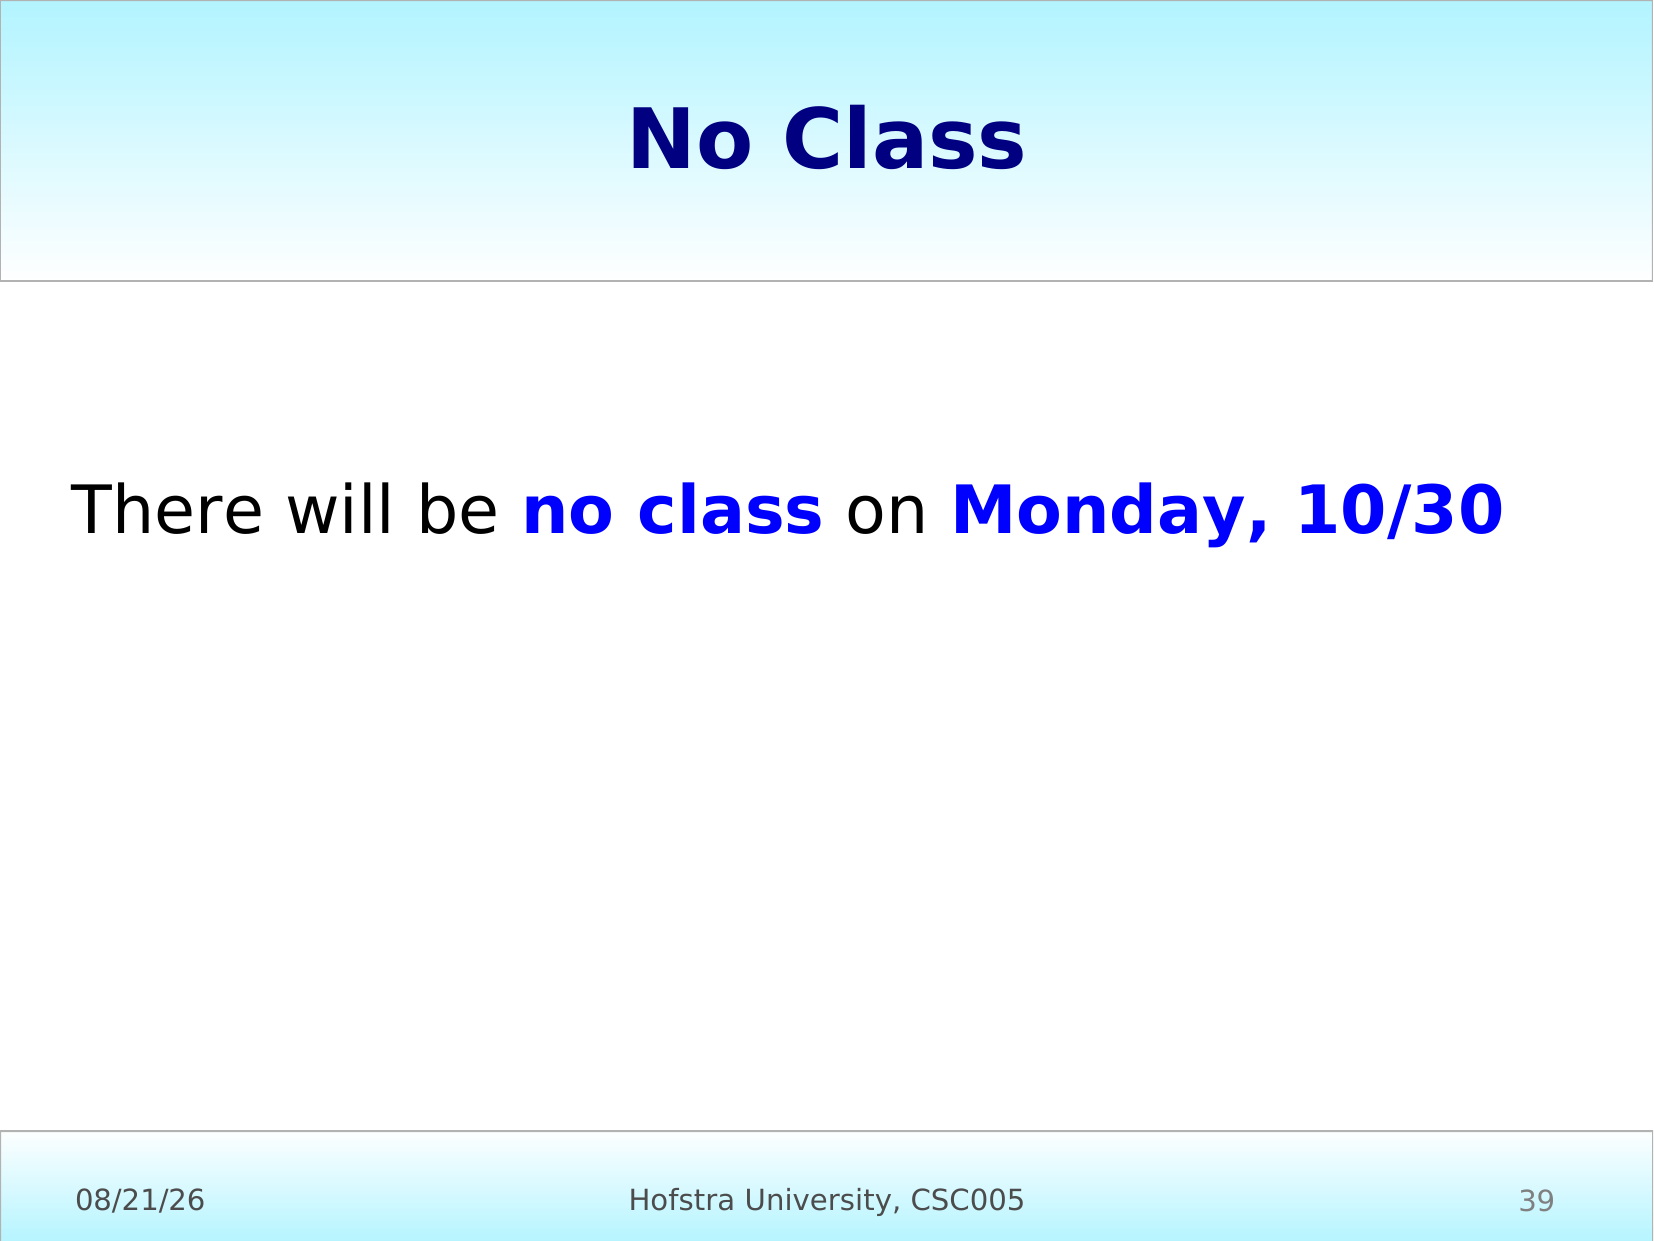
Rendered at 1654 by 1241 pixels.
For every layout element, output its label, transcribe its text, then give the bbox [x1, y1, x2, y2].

title No Class [78, 77, 1576, 203]
list There will be no class on Monday, 10/30 [71, 471, 1566, 961]
